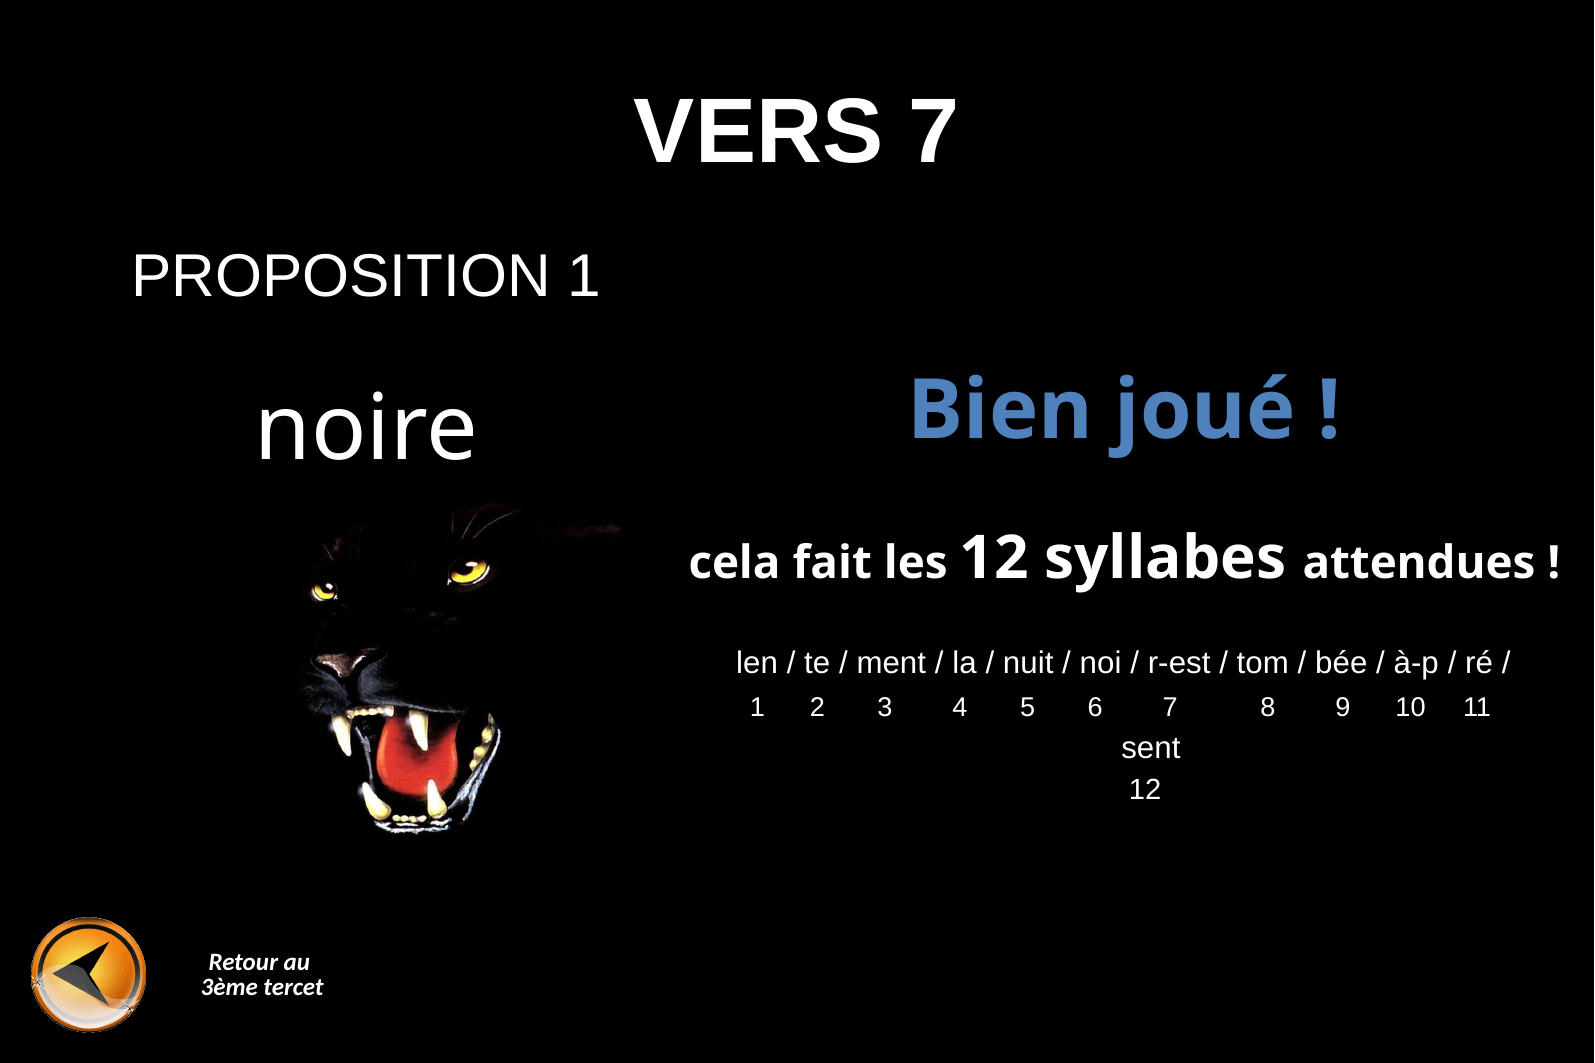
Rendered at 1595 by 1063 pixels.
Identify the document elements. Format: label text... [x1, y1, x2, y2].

picture [35, 472, 621, 886]
picture [29, 915, 148, 1035]
list Bien joué ! cela fait les 12 syllabes attendues ! len / te / ment / la / nuit / noi / r-est / tom / bée / à-p / ré / 1 2 3 4 5 6 7 8 9 10 11 sent 12 [683, 207, 1566, 997]
list PROPOSITION 1 noire [31, 152, 687, 854]
text_box Retour au 3ème tercet [148, 944, 384, 1010]
title VERS 7 [79, 42, 1515, 207]
